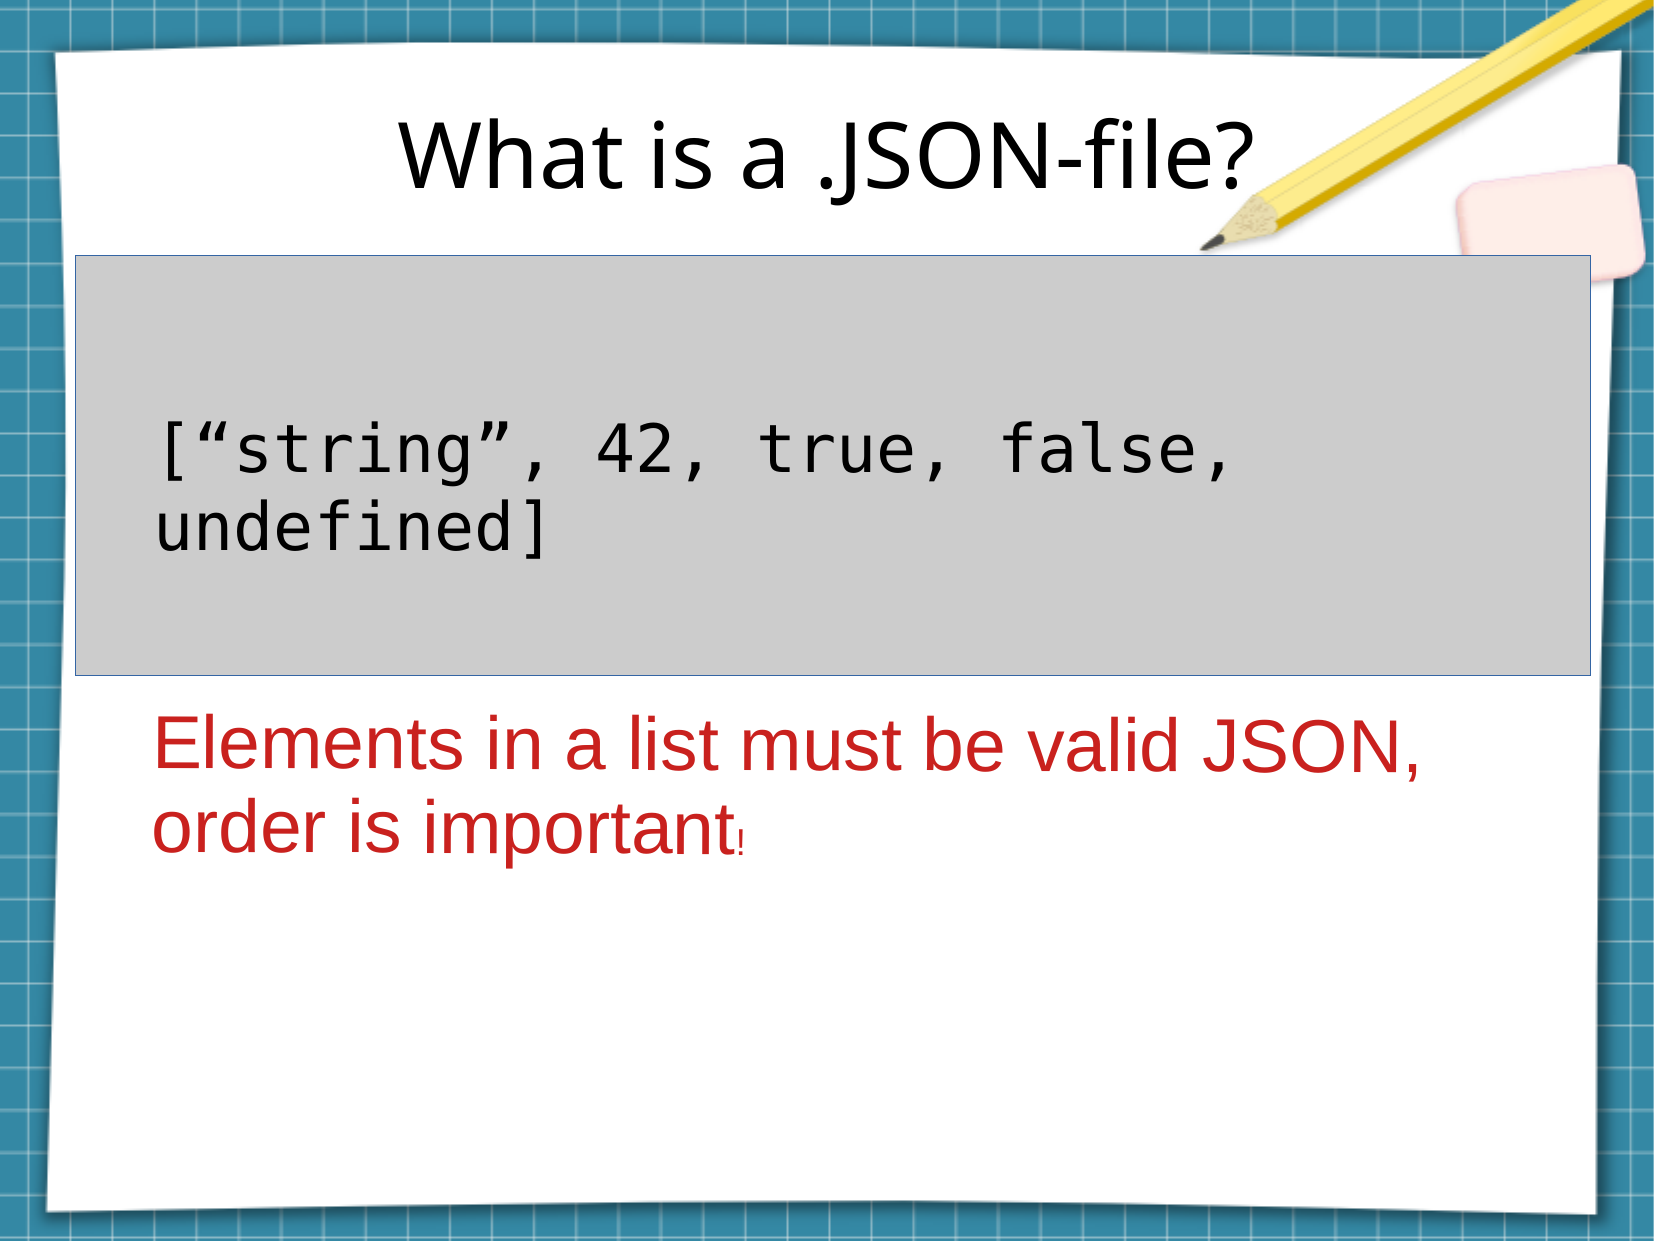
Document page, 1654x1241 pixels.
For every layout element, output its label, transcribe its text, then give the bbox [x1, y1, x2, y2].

title What is a .JSON-file? [82, 49, 1571, 257]
list [“string”, 42, true, false, undefined] [82, 290, 1571, 1010]
text_box [75, 255, 1591, 676]
picture [0, 0, 1654, 1241]
text_box Elements in a list must be valid JSON, order is important! [135, 692, 1456, 1082]
